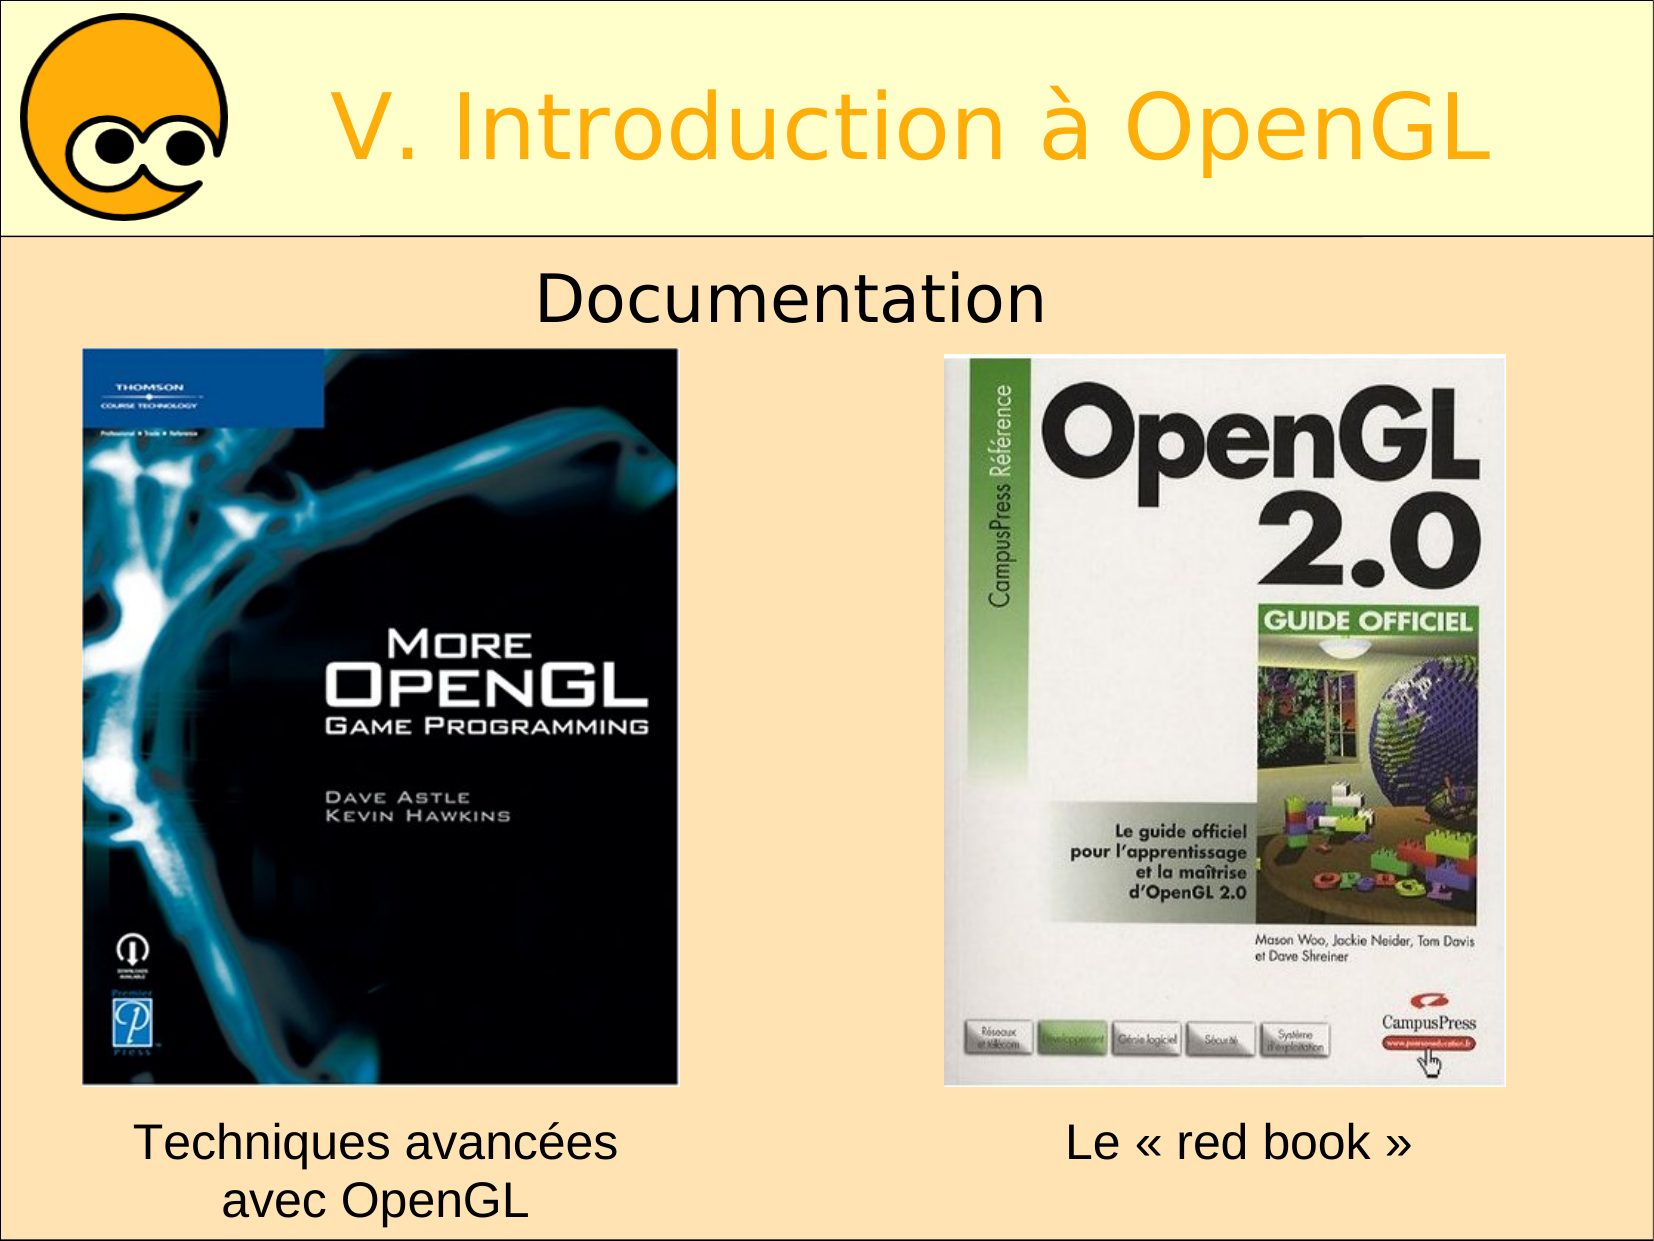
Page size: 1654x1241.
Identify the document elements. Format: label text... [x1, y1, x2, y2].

text_box Techniques avancées avec OpenGL [118, 1104, 634, 1233]
picture [20, 13, 228, 221]
title V. Introduction à OpenGL [252, 21, 1571, 235]
picture [82, 363, 680, 1087]
text_box Le « red book » [1050, 1104, 1428, 1175]
text_box Documentation [47, 236, 1536, 363]
picture [944, 363, 1506, 1087]
